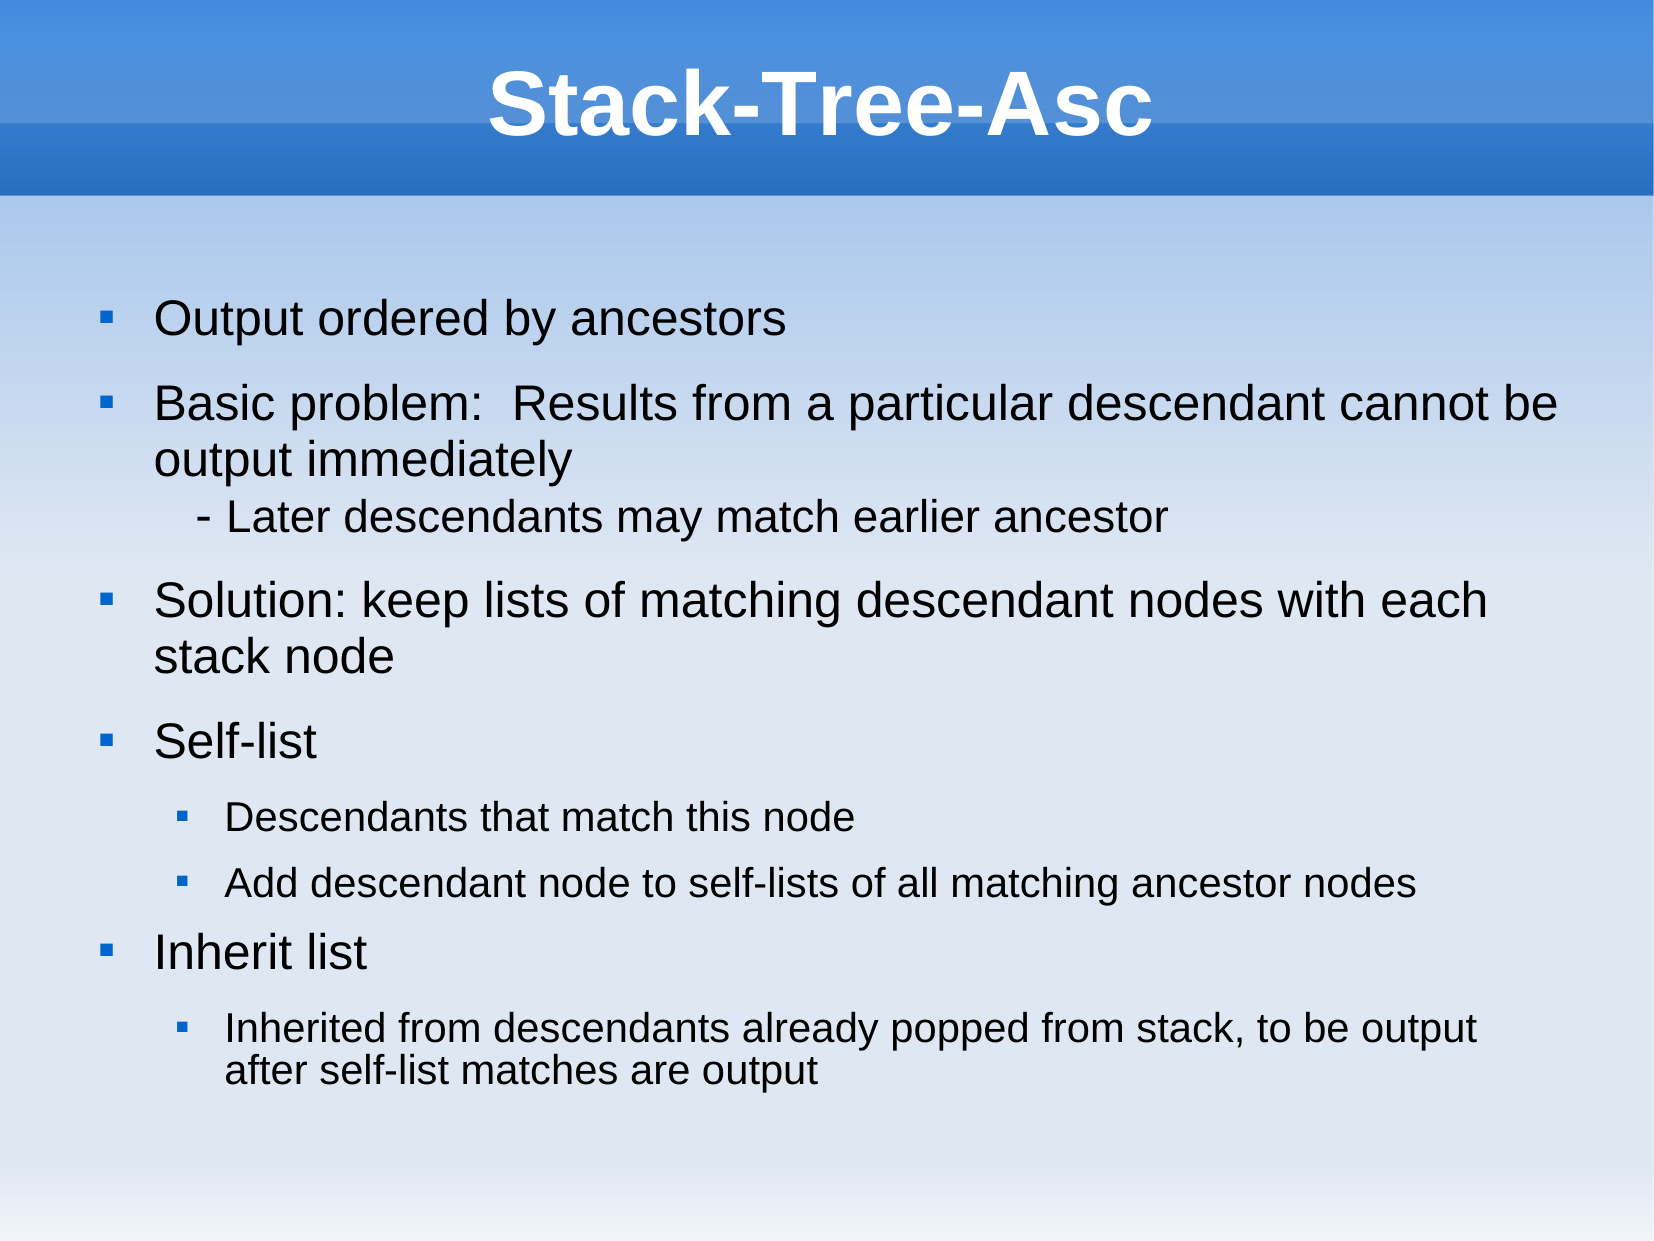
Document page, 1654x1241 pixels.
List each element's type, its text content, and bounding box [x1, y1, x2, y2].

picture [0, 0, 1654, 1241]
title Stack-Tree-Asc [76, 7, 1565, 200]
list Output ordered by ancestors Basic problem: Results from a particular descendant cannot be output immediately - Later descendants may match earlier ancestor Solution: keep lists of matching descendant nodes with each stack node Self-list Descendants that match this node Add descendant node to self-lists of all matching ancestor nodes Inherit list Inherited from descendants already popped from stack, to be output after self-list matches are output [82, 290, 1571, 1094]
